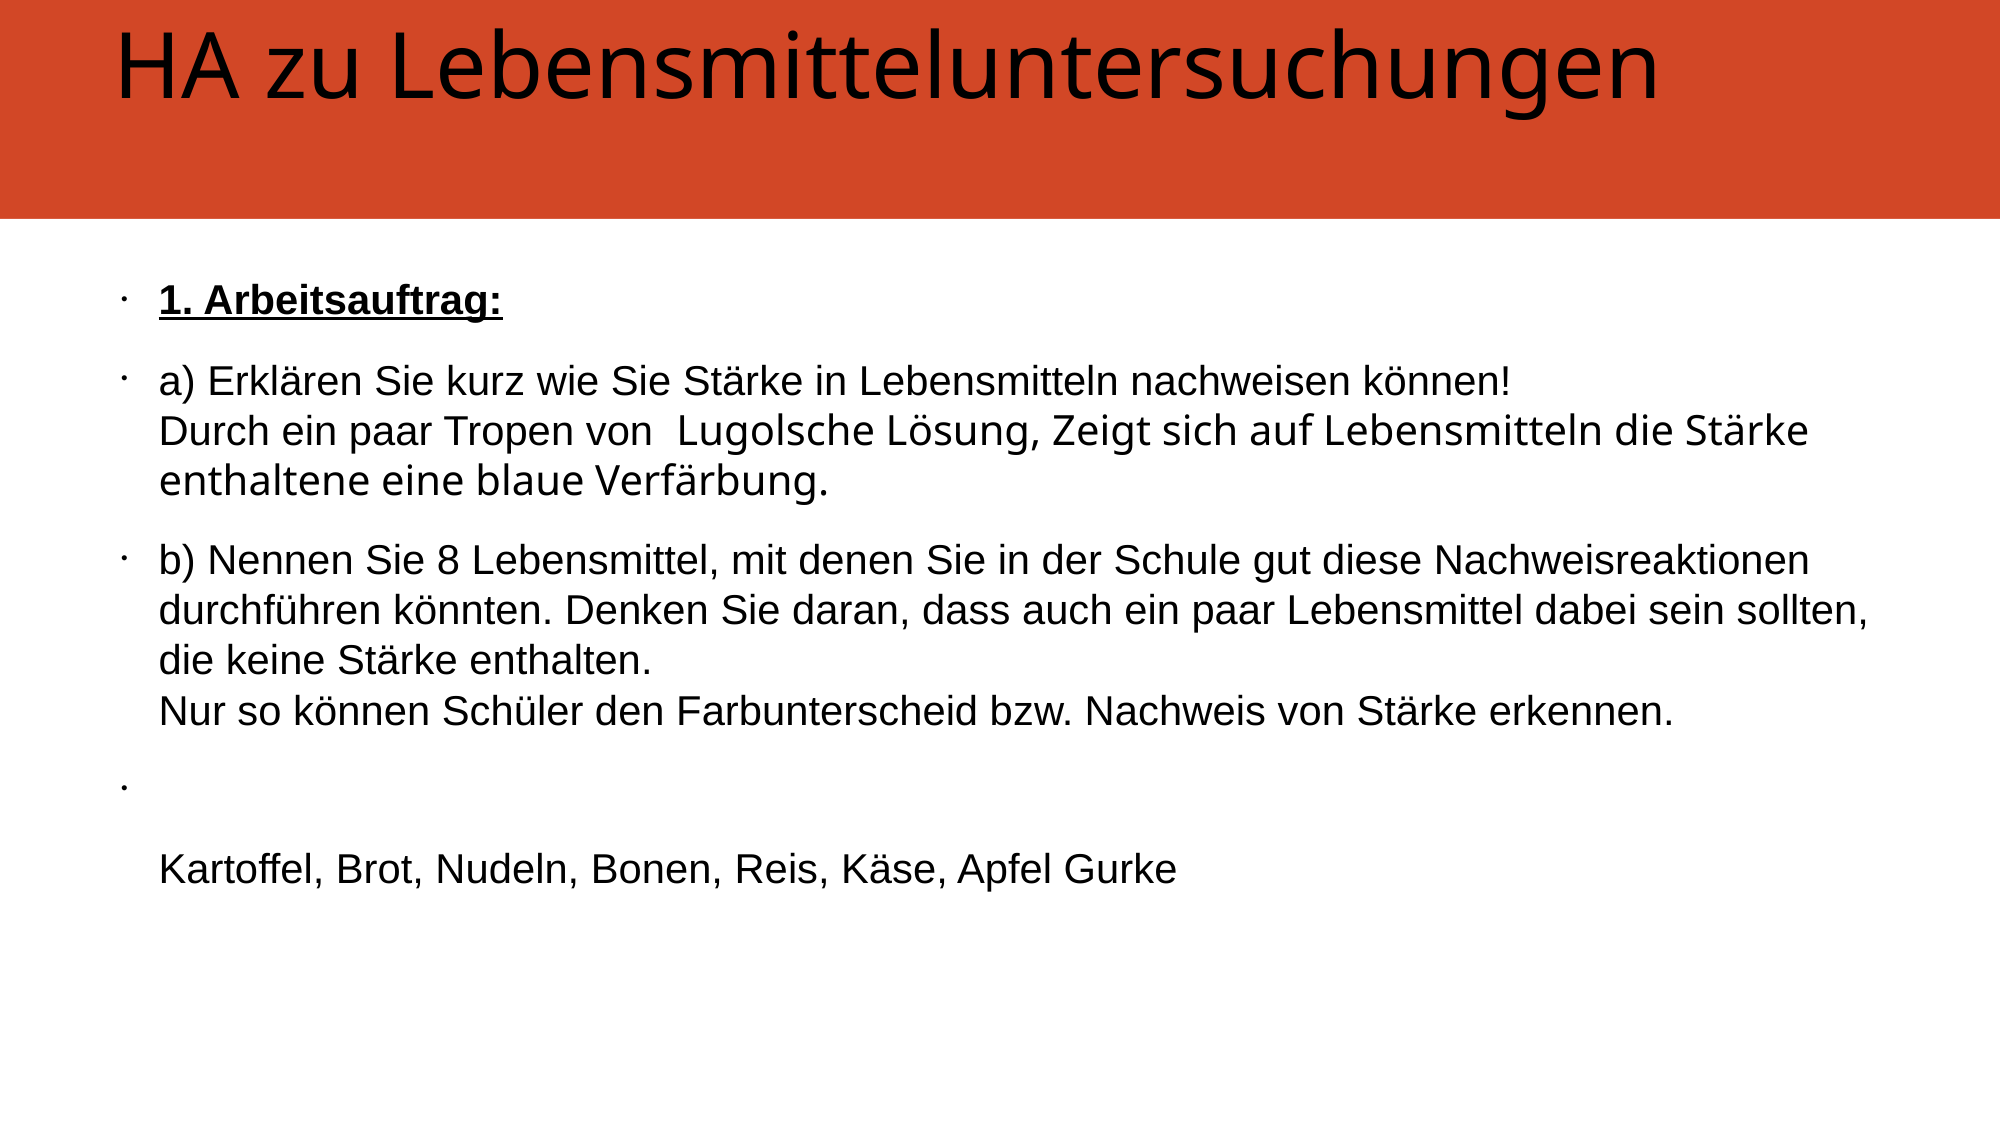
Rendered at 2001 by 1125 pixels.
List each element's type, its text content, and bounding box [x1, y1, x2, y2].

title HA zu Lebensmitteluntersuchungen [99, 0, 1863, 199]
list 1. Arbeitsauftrag: a) Erklären Sie kurz wie Sie Stärke in Lebensmitteln nachweisen können! Durch ein paar Tropen von Lugolsche Lösung, Zeigt sich auf Lebensmitteln die Stärke enthaltene eine blaue Verfärbung. b) Nennen Sie 8 Lebensmittel, mit denen Sie in der Schule gut diese Nachweisreaktionen durchführen könnten. Denken Sie daran, dass auch ein paar Lebensmittel dabei sein sollten, die keine Stärke enthalten. Nur so können Schüler den Farbunterscheid bzw. Nachweis von Stärke erkennen. Kartoffel, Brot, Nudeln, Bonen, Reis, Käse, Apfel Gurke [106, 271, 1914, 981]
